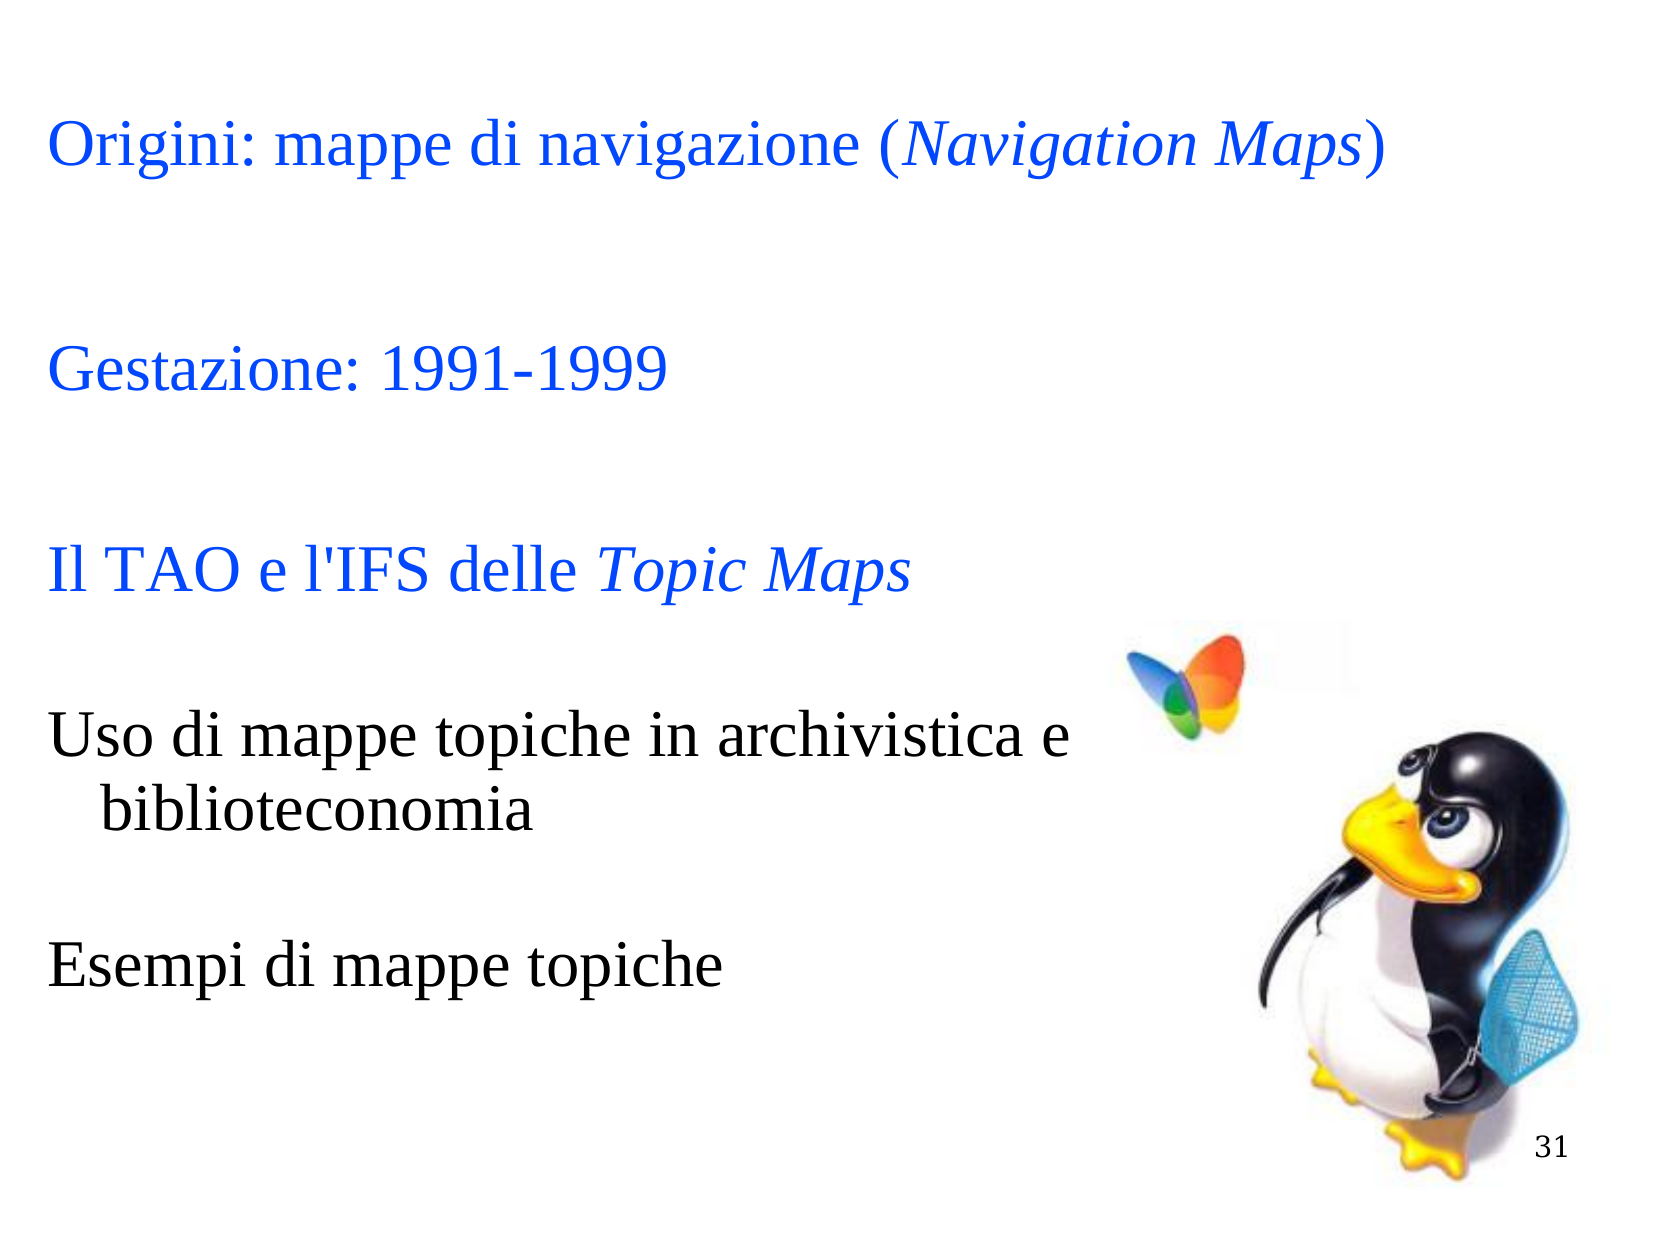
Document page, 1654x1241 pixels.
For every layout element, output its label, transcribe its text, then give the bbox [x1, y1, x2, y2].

list Il TAO e l'IFS delle Topic Maps [29, 531, 1436, 696]
picture [708, 620, 1647, 1204]
list Esempi di mappe topiche [29, 927, 1436, 1117]
list Origini: mappe di navigazione (Navigation Maps) [29, 106, 1436, 296]
list Gestazione: 1991-1999 [29, 330, 1436, 520]
list Uso di mappe topiche in archivistica e biblioteconomia [29, 696, 1436, 886]
